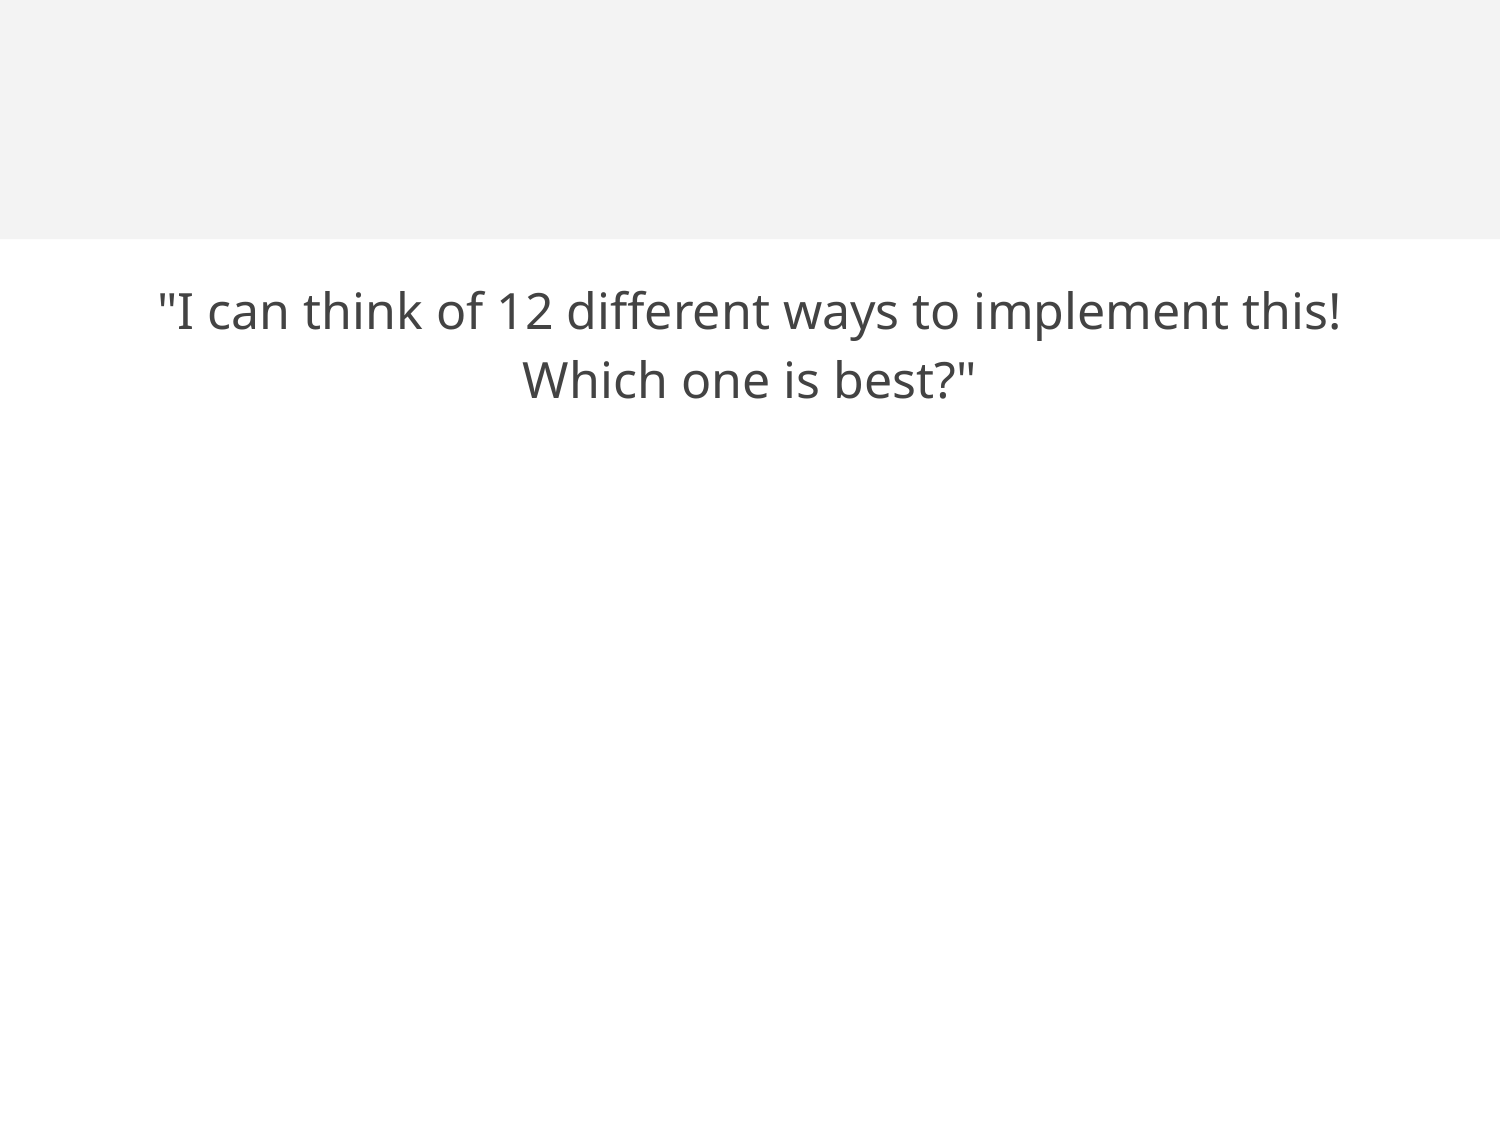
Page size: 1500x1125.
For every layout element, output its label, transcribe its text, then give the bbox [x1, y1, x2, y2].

list "I can think of 12 different ways to implement this! Which one is best?" [128, 255, 1372, 1004]
